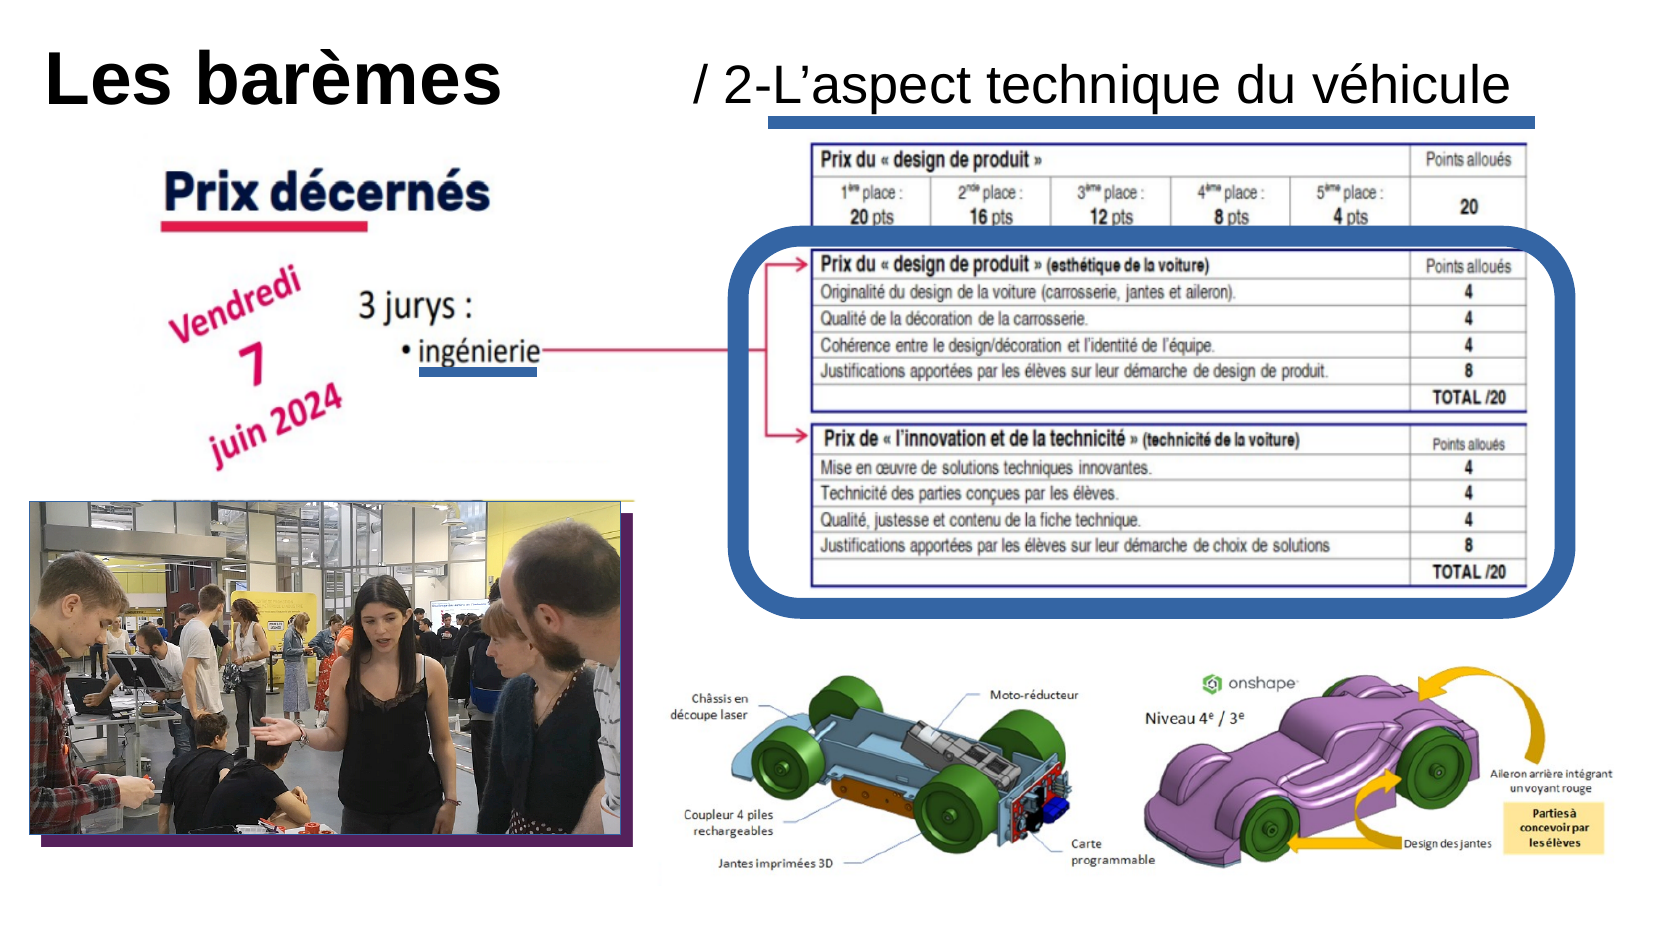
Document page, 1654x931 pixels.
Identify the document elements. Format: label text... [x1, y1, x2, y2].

text_box [118, 501, 650, 916]
text_box / 2-L’aspect technique du véhicule [679, 47, 1595, 123]
text_box Les barèmes [29, 29, 1093, 152]
text_box [366, 372, 1565, 916]
picture [749, 247, 1536, 590]
text_box [749, 372, 1528, 597]
picture [663, 642, 1625, 887]
picture [29, 132, 1536, 886]
